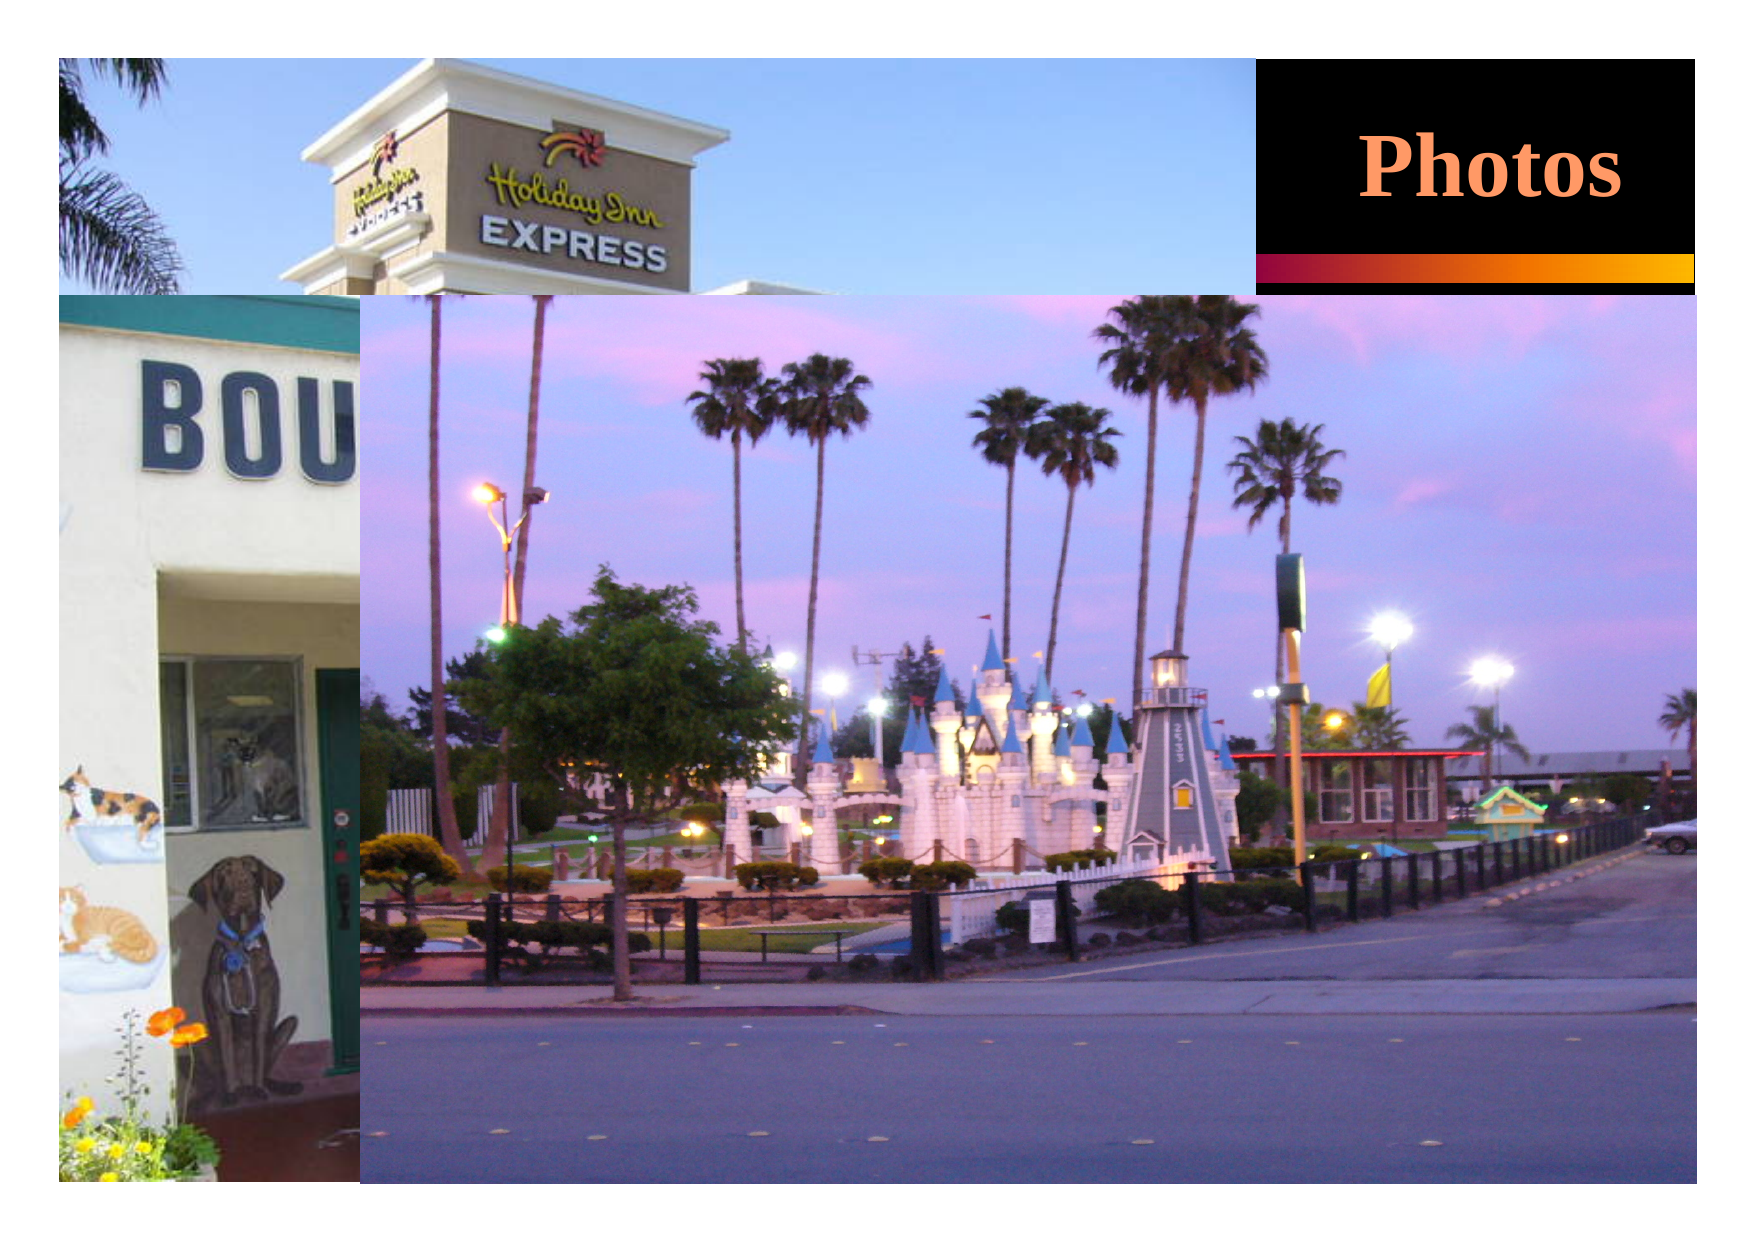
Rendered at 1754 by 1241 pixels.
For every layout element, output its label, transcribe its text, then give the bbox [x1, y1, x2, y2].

title Photos [1256, 93, 1625, 238]
picture [59, 58, 1697, 1184]
